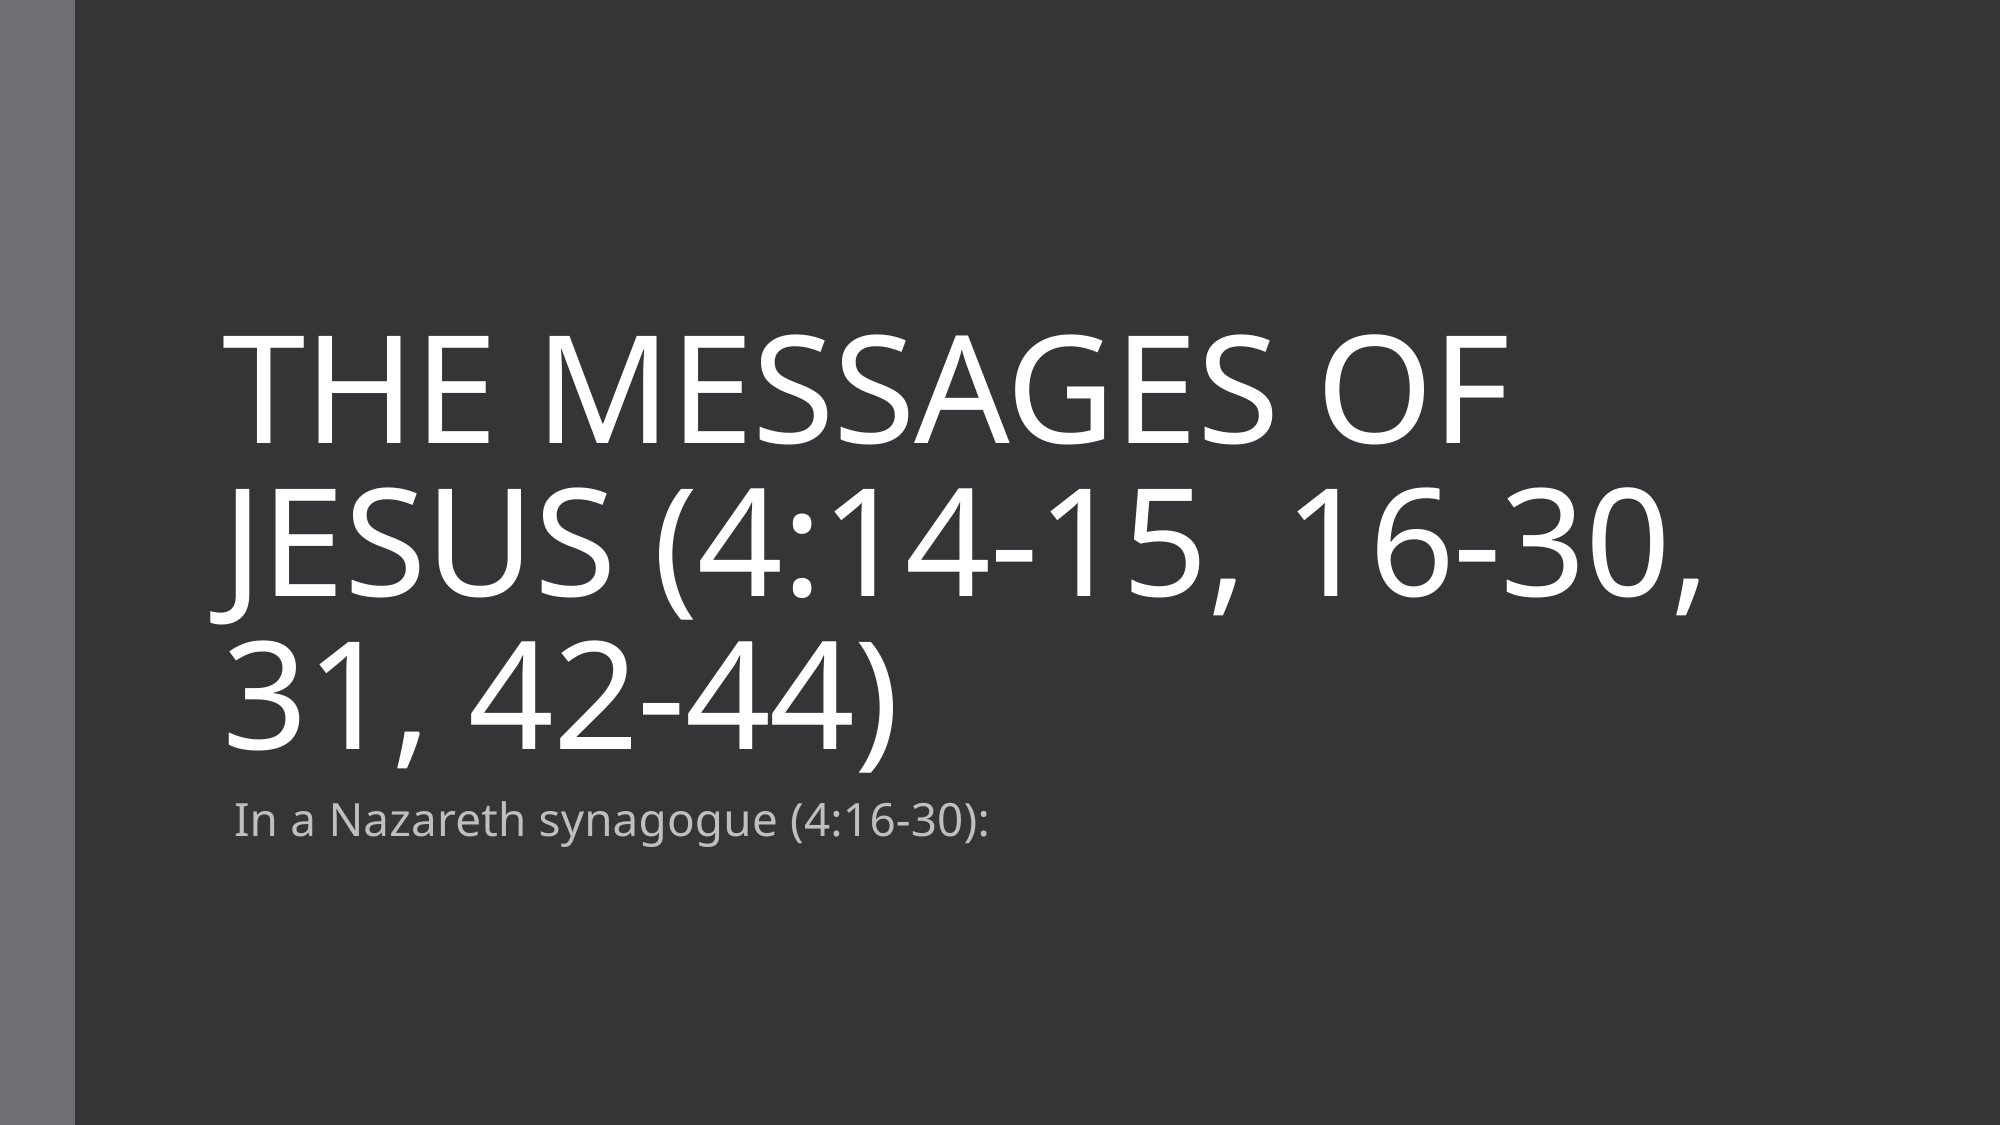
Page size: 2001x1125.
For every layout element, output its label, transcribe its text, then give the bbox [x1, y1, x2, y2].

subtitle In a Nazareth synagogue (4:16-30): [206, 787, 1752, 1066]
title THE MESSAGES OF JESUS (4:14-15, 16-30, 31, 42-44) [206, 124, 1752, 787]
